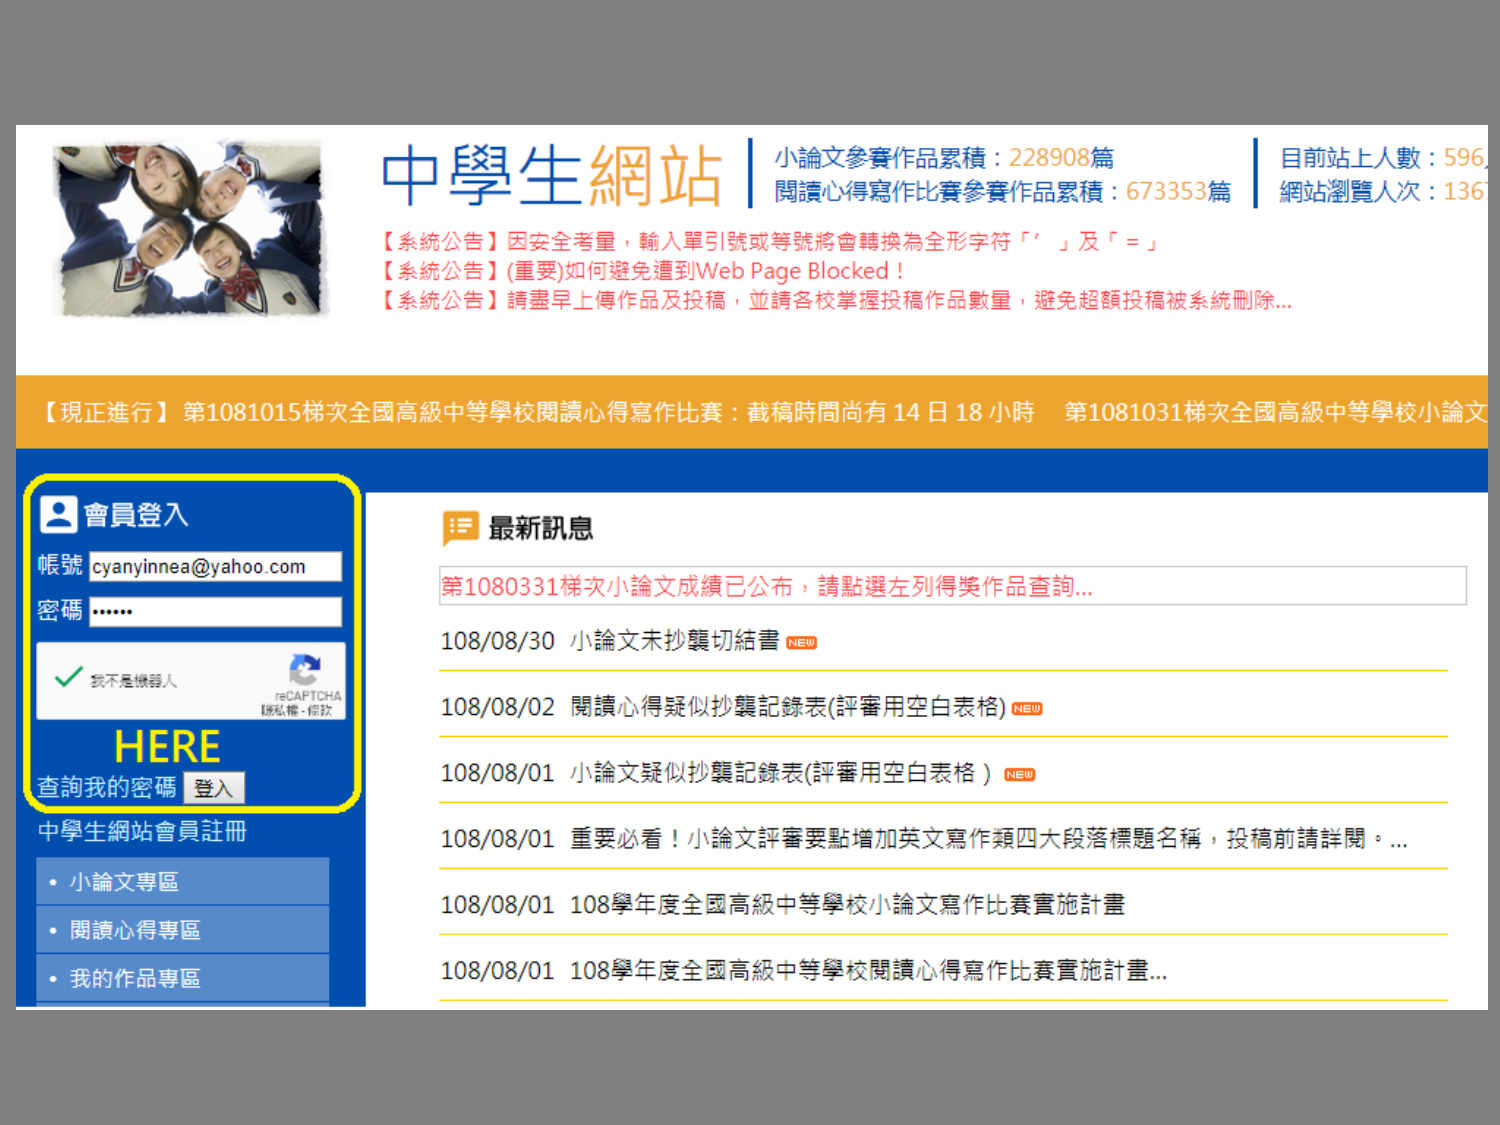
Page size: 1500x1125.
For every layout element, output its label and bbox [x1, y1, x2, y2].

picture [16, 125, 1488, 1010]
